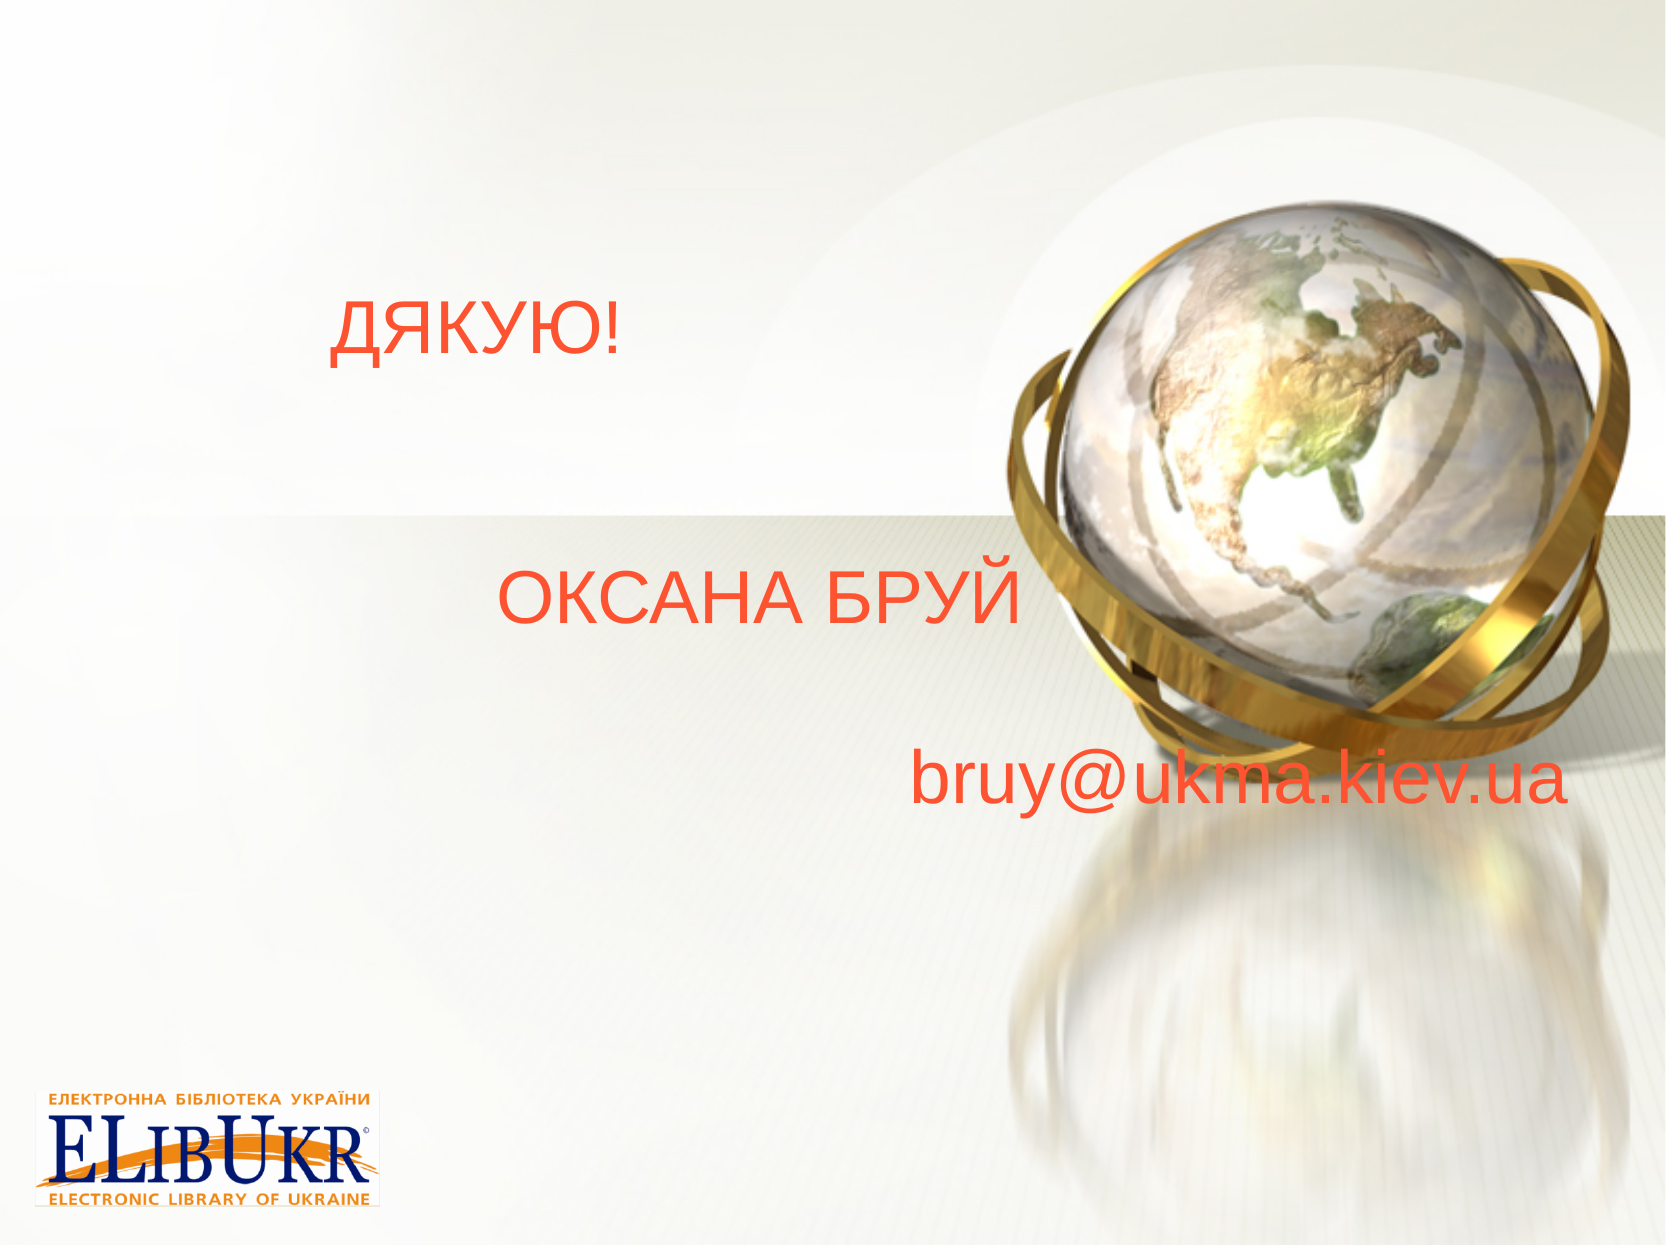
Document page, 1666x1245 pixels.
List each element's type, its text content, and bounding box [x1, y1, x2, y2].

title ДЯКУЮ! ОКСАНА БРУЙ bruy@ukma.kiev.ua [49, 0, 1595, 1232]
picture [0, 0, 1666, 1245]
